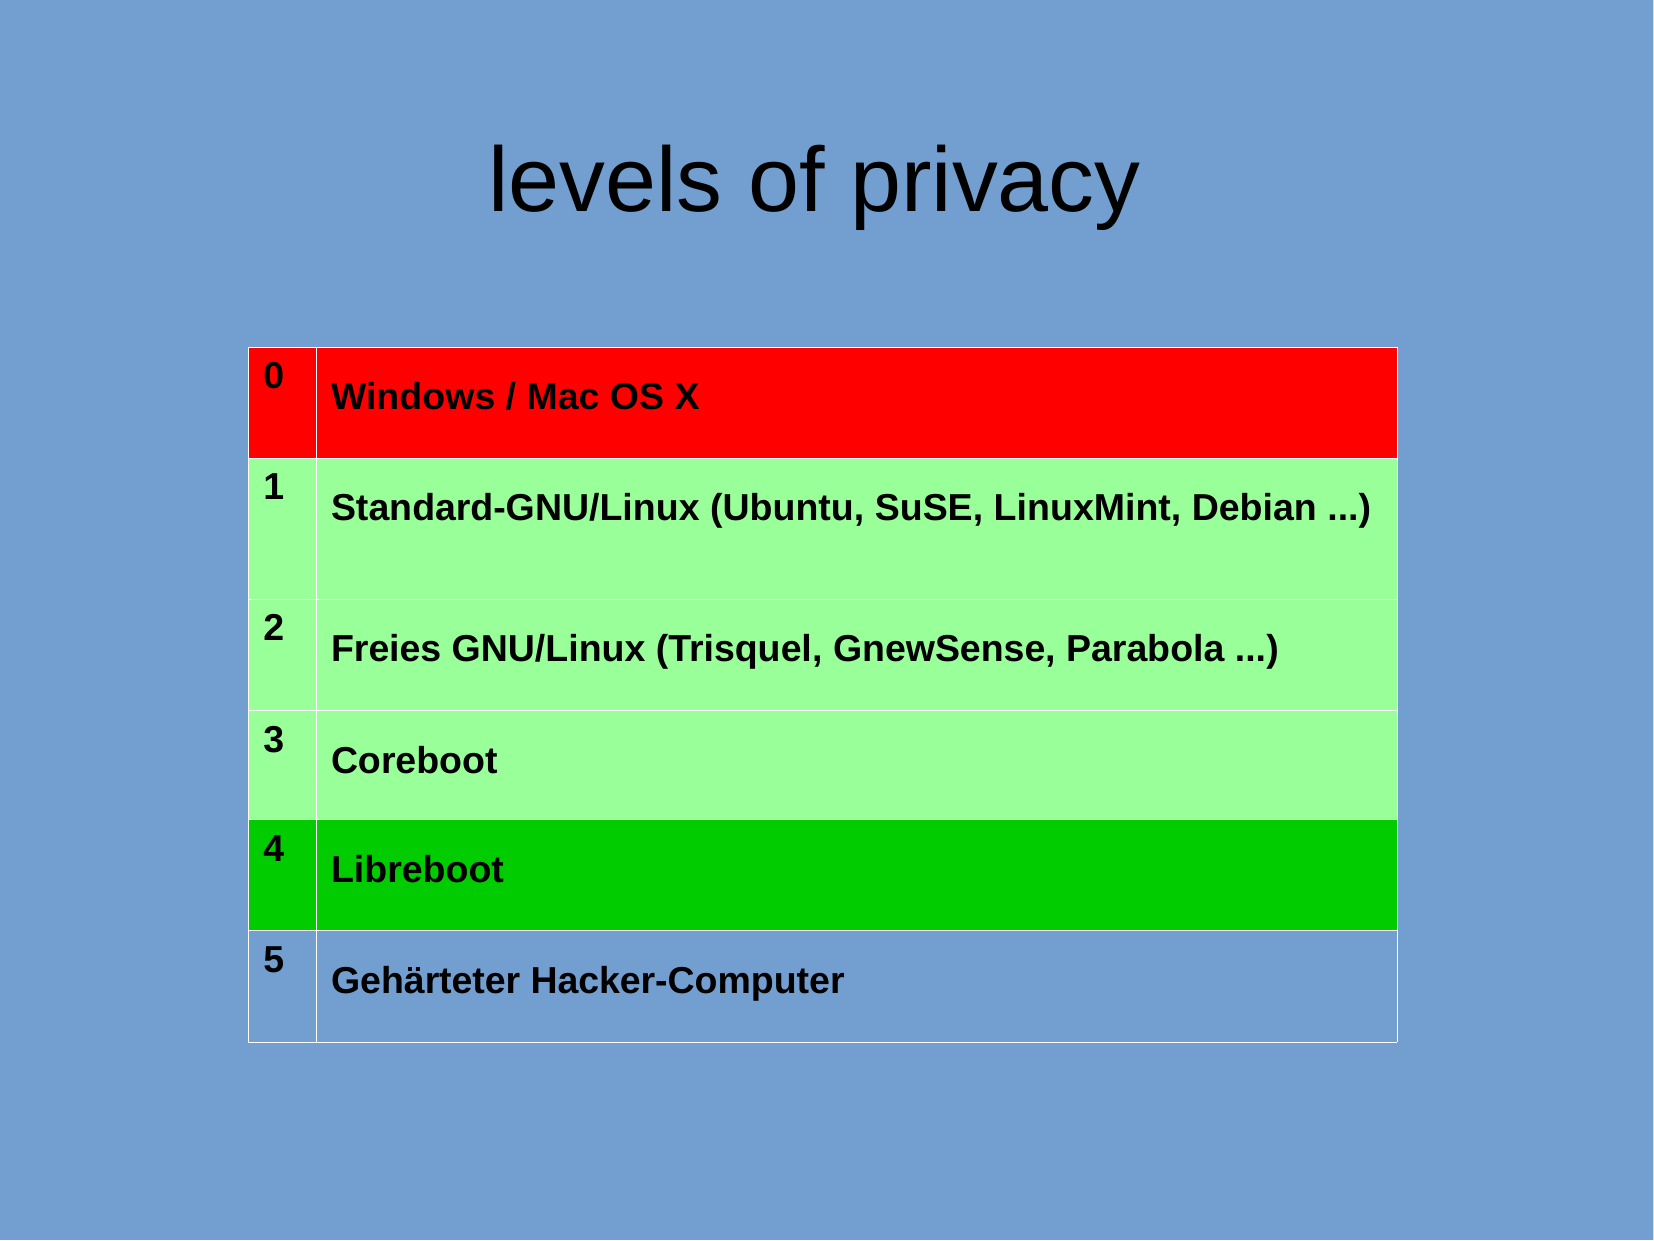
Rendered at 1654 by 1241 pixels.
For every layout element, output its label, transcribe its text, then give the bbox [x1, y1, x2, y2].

table_header Windows / Mac OS X [317, 348, 1397, 458]
table_cell 3 [249, 711, 316, 819]
table_header 0 [249, 348, 316, 458]
table_cell 4 [249, 820, 316, 930]
table_cell 2 [249, 600, 316, 710]
table_cell Standard-GNU/Linux (Ubuntu, SuSE, LinuxMint, Debian ...) [317, 459, 1397, 599]
table_cell Freies GNU/Linux (Trisquel, GnewSense, Parabola ...) [317, 600, 1397, 710]
table_cell 1 [249, 459, 316, 599]
table_cell Gehärteter Hacker-Computer [317, 931, 1397, 1042]
table_cell Coreboot [317, 711, 1397, 819]
title levels of privacy [70, 76, 1560, 284]
table_cell 5 [249, 931, 316, 1042]
table_cell Libreboot [317, 820, 1397, 930]
